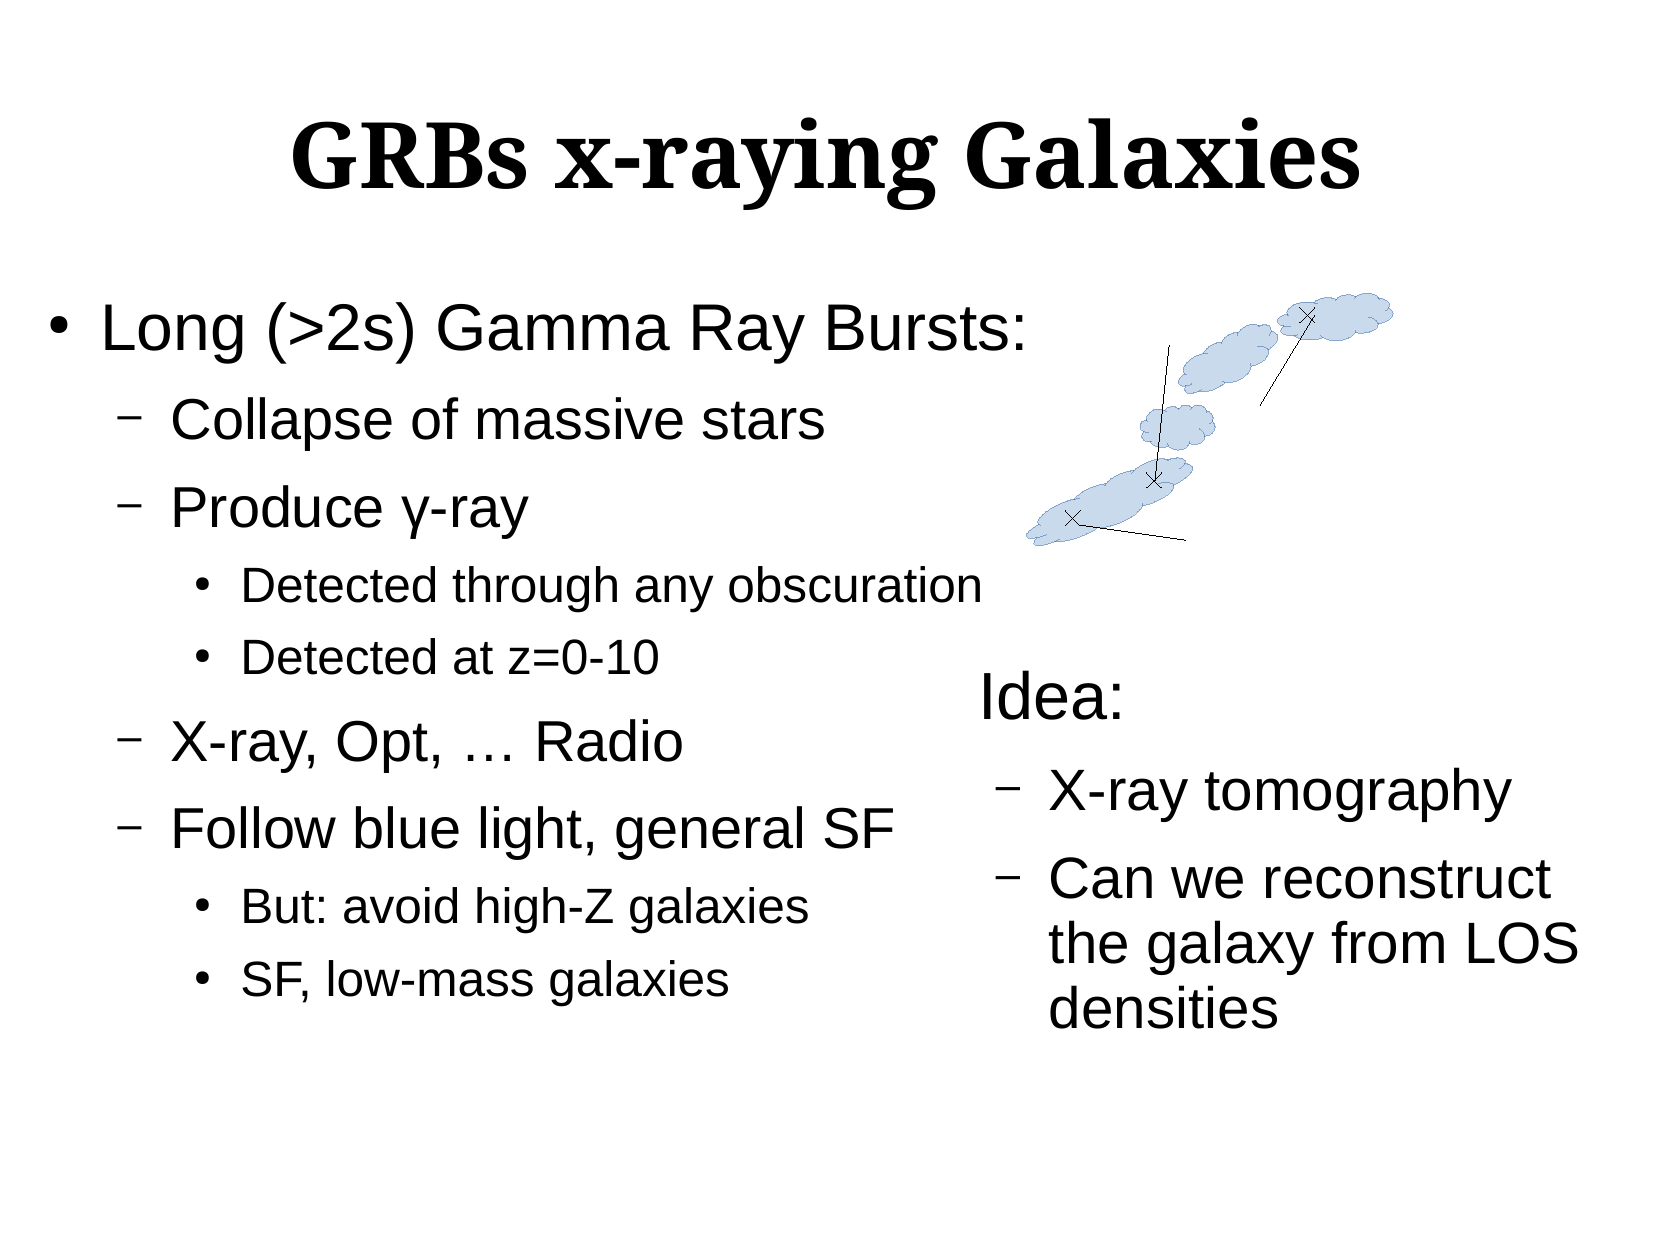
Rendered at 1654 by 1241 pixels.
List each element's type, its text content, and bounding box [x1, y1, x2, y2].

text_box [1140, 405, 1216, 451]
list Long (>2s) Gamma Ray Bursts: Collapse of massive stars Produce γ-ray Detected through any obscuration Detected at z=0-10 X-ray, Opt, … Radio Follow blue light, general SF But: avoid high-Z galaxies SF, low-mass galaxies [30, 290, 1096, 1010]
title GRBs x-raying Galaxies [82, 49, 1571, 257]
text_box [1277, 293, 1394, 341]
text_box [1178, 324, 1278, 394]
list Idea: X-ray tomography Can we reconstruct the galaxy from LOS densities [907, 555, 1606, 1241]
text_box [1026, 457, 1193, 546]
